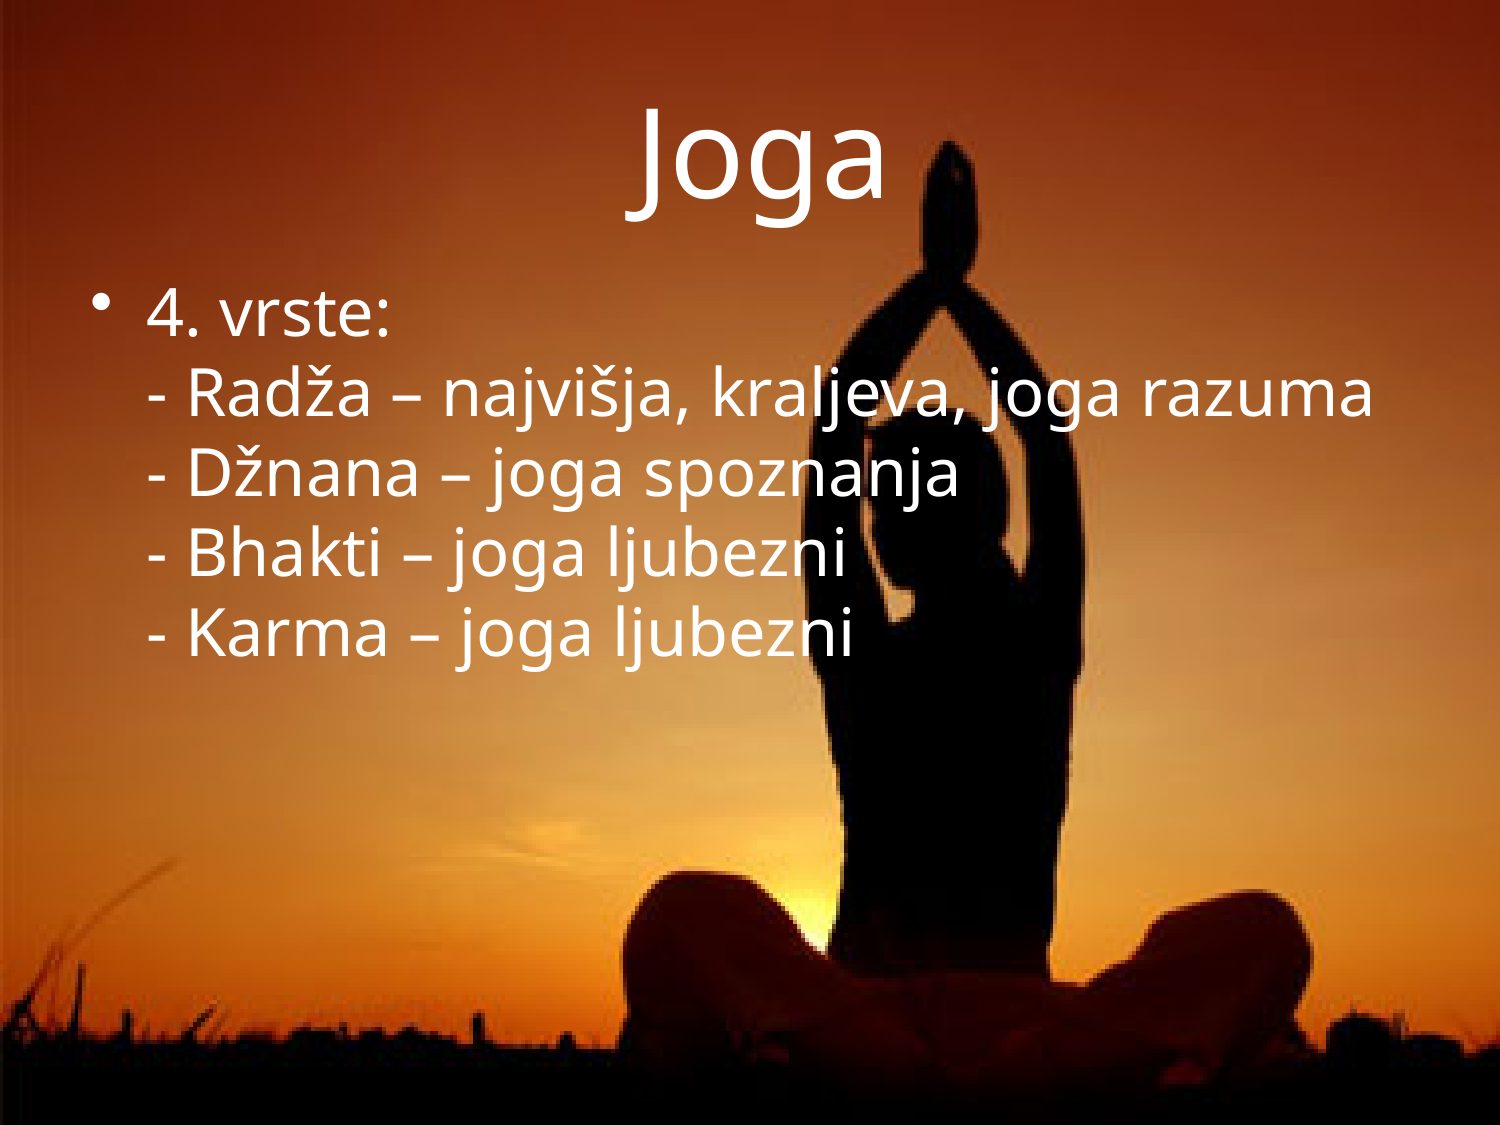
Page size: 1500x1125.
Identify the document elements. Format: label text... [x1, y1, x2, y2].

picture [0, 0, 1500, 1125]
title Joga [88, 54, 1439, 243]
list 4. vrste: - Radža – najvišja, kraljeva, joga razuma - Džnana – joga spoznanja - Bhakti – joga ljubezni - Karma – joga ljubezni [75, 262, 1425, 1005]
